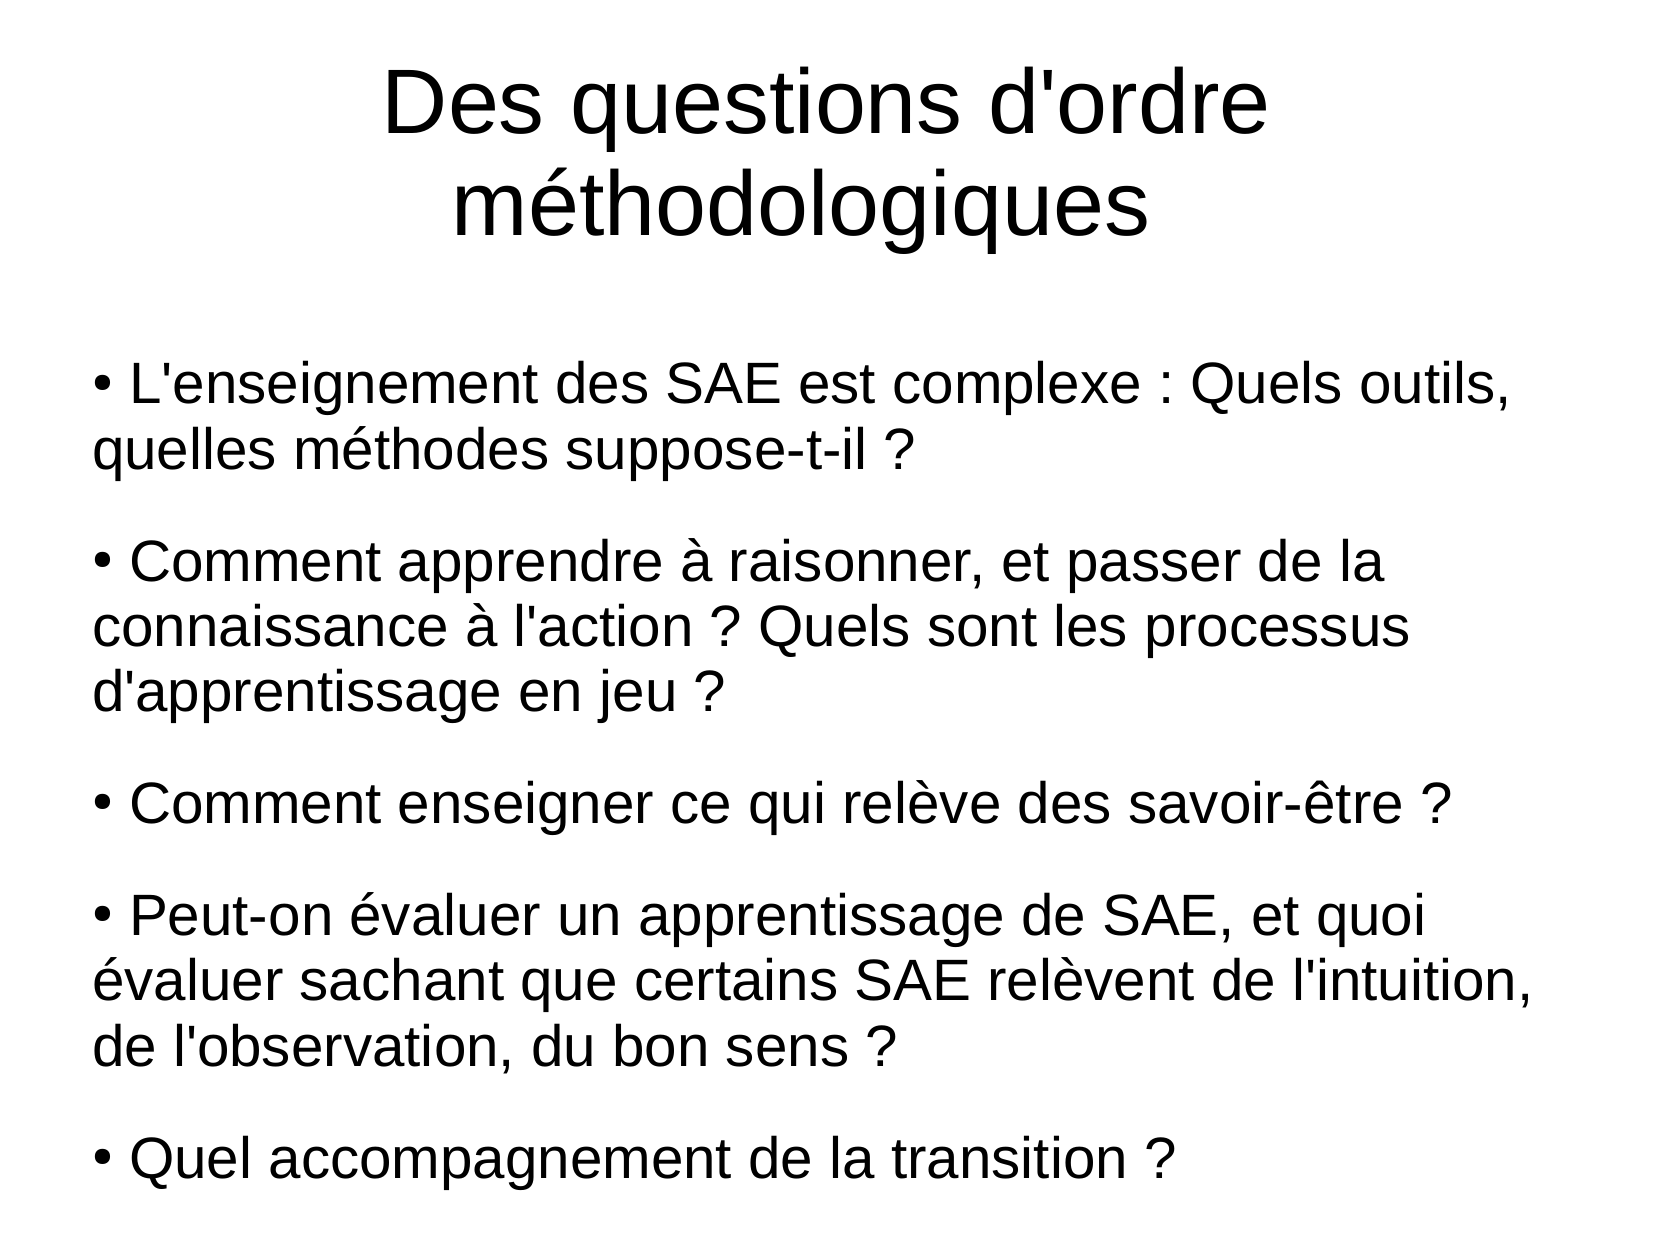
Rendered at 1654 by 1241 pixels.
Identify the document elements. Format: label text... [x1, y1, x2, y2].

subtitle L'enseignement des SAE est complexe : Quels outils, quelles méthodes suppose-t-il ? Comment apprendre à raisonner, et passer de la connaissance à l'action ? Quels sont les processus d'apprentissage en jeu ? Comment enseigner ce qui relève des savoir-être ? Peut-on évaluer un apprentissage de SAE, et quoi évaluer sachant que certains SAE relèvent de l'intuition, de l'observation, du bon sens ? Quel accompagnement de la transition ? [92, 351, 1548, 1189]
title Des questions d'ordre méthodologiques [82, 49, 1571, 257]
